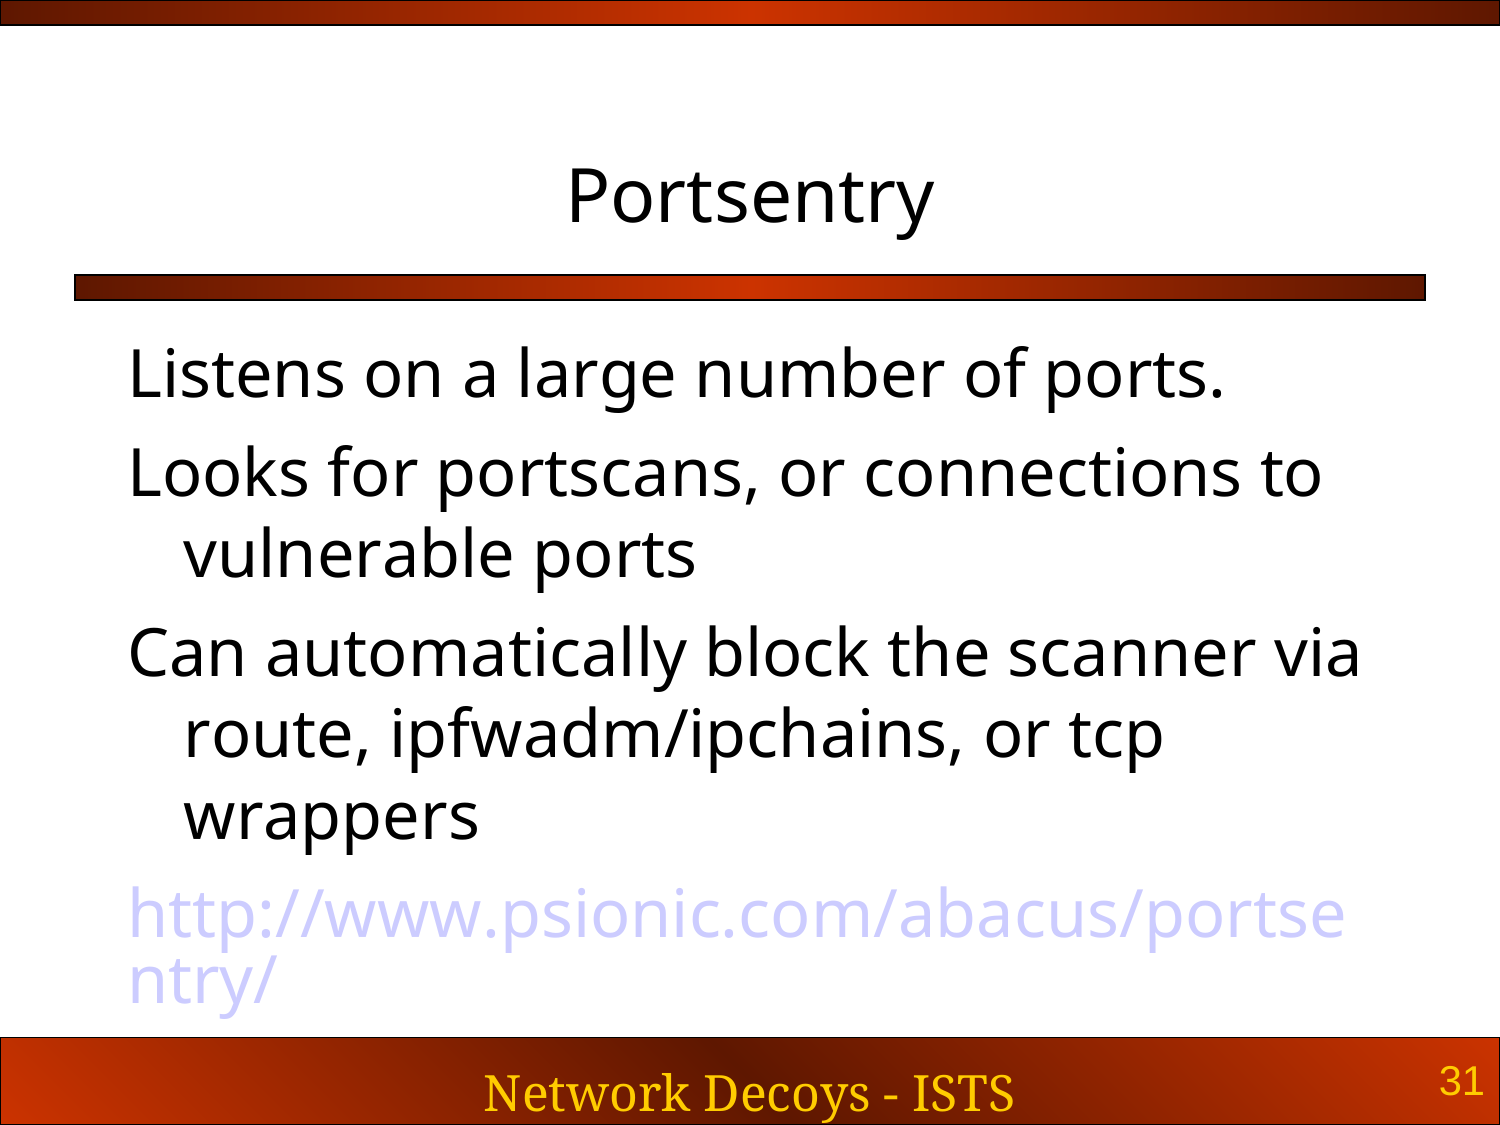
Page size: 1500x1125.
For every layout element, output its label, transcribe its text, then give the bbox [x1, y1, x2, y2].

title Portsentry [112, 99, 1388, 288]
list Listens on a large number of ports. Looks for portscans, or connections to vulnerable ports Can automatically block the scanner via route, ipfwadm/ipchains, or tcp wrappers http://www.psionic.com/abacus/portsentry/ [112, 324, 1388, 1001]
